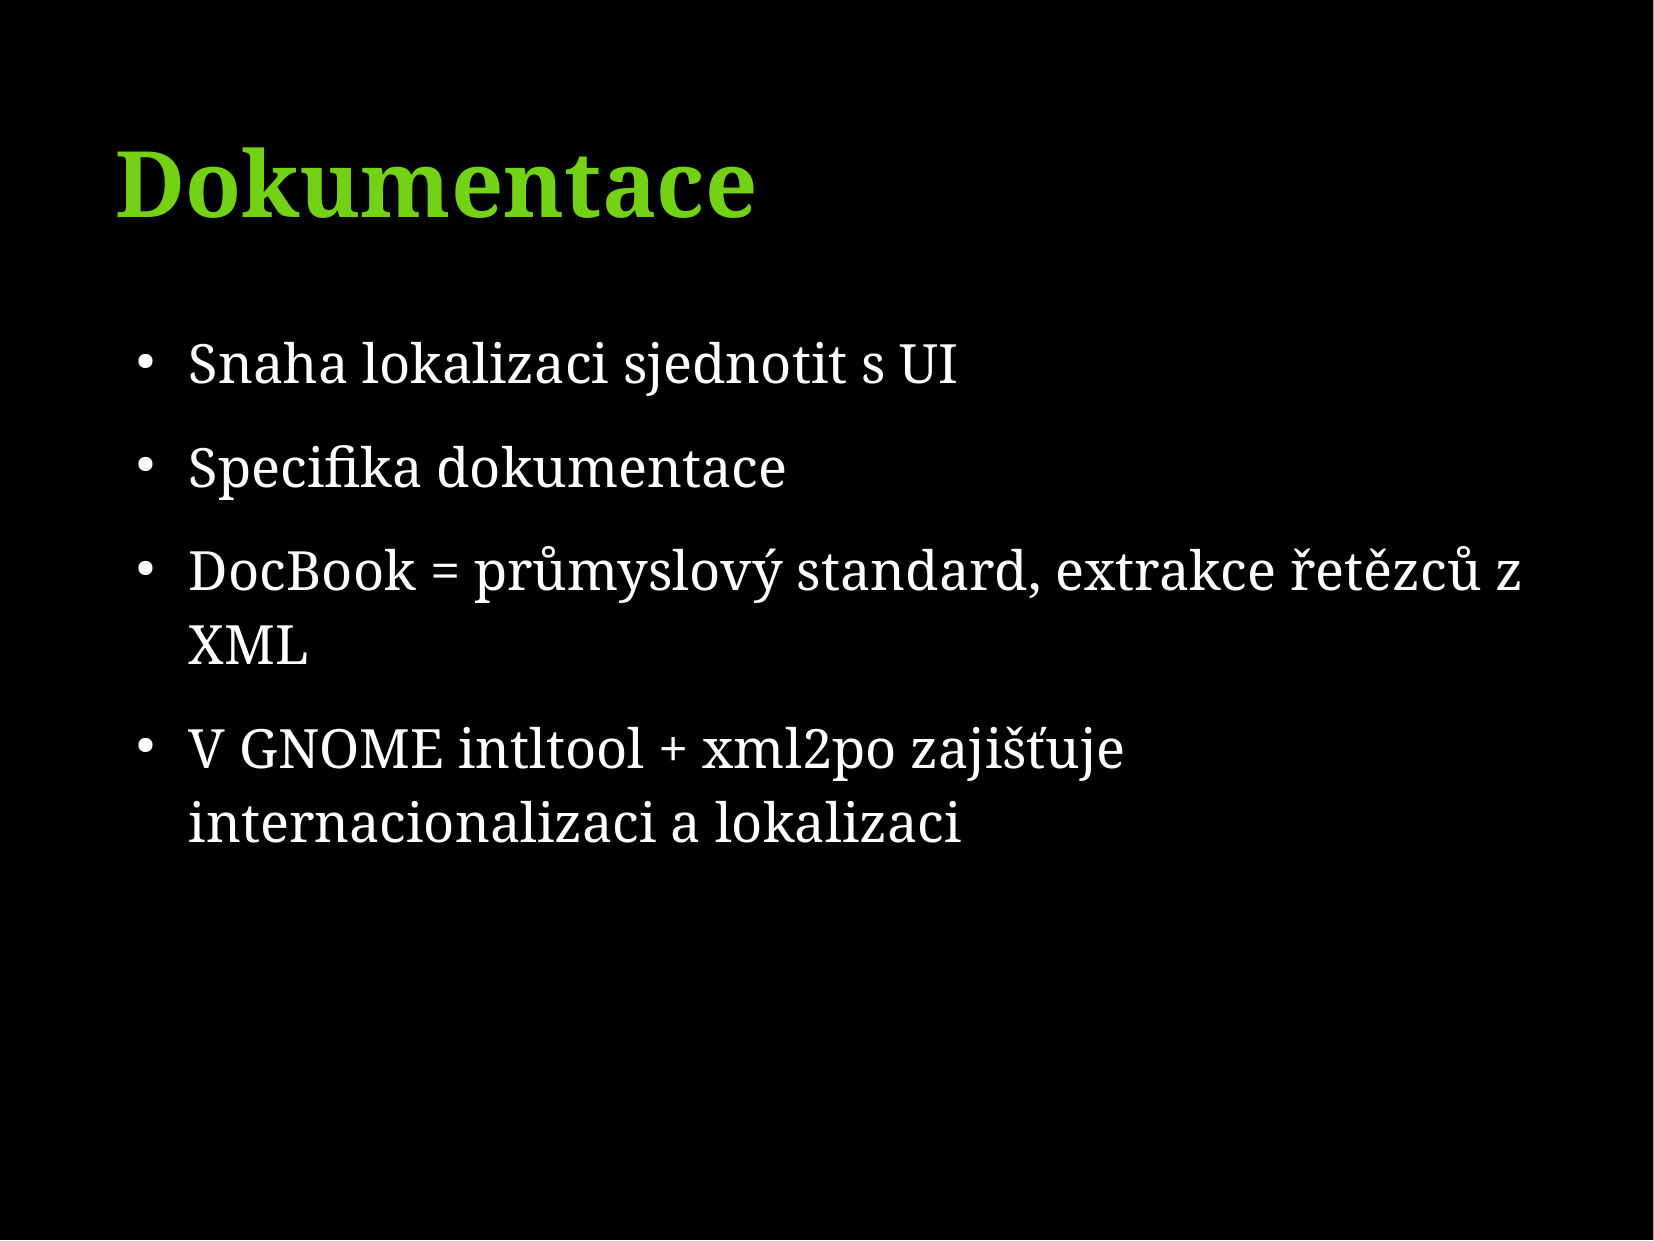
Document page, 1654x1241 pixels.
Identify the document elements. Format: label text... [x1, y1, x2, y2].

list Snaha lokalizaci sjednotit s UI Specifika dokumentace DocBook = průmyslový standard, extrakce řetězců z XML V GNOME intltool + xml2po zajišťuje internacionalizaci a lokalizaci [118, 325, 1536, 1145]
title Dokumentace [115, 78, 1539, 287]
